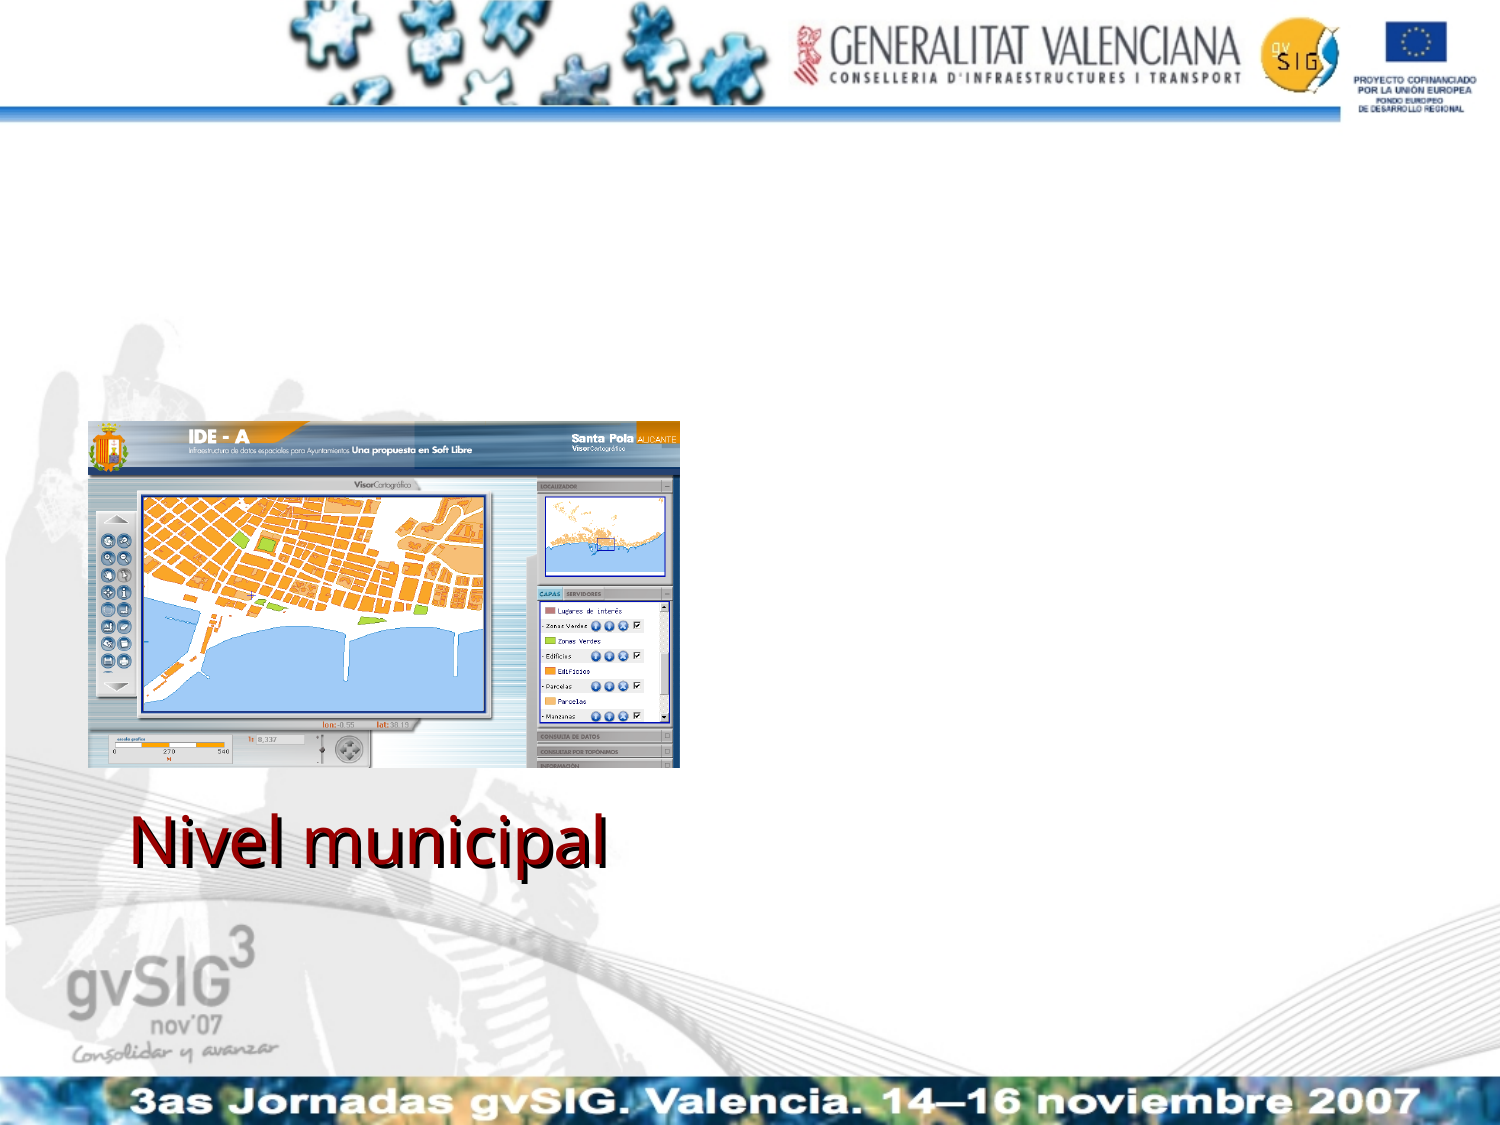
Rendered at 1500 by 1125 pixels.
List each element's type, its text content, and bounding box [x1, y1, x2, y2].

picture [0, 0, 1500, 1125]
text_box Nivel municipal [112, 774, 624, 893]
